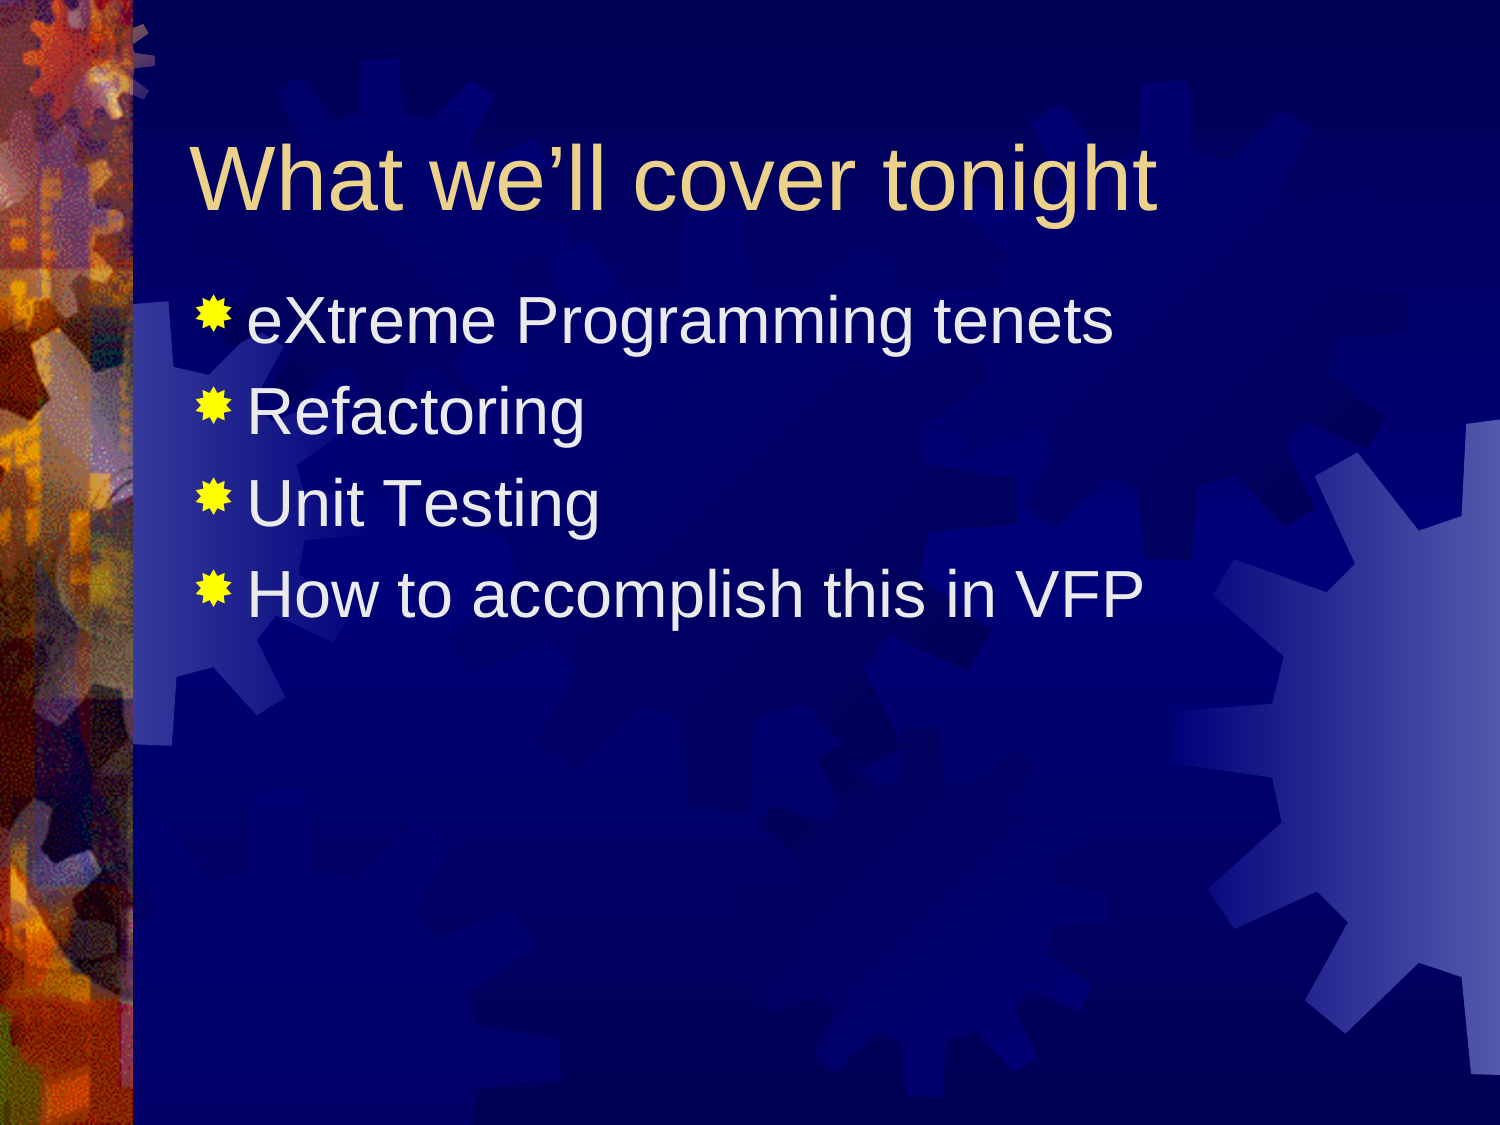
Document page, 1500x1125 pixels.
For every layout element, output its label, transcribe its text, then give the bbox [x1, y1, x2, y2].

title What we’ll cover tonight [174, 49, 1450, 238]
picture [0, 0, 133, 1125]
list eXtreme Programming tenets Refactoring Unit Testing How to accomplish this in VFP [174, 275, 1450, 951]
